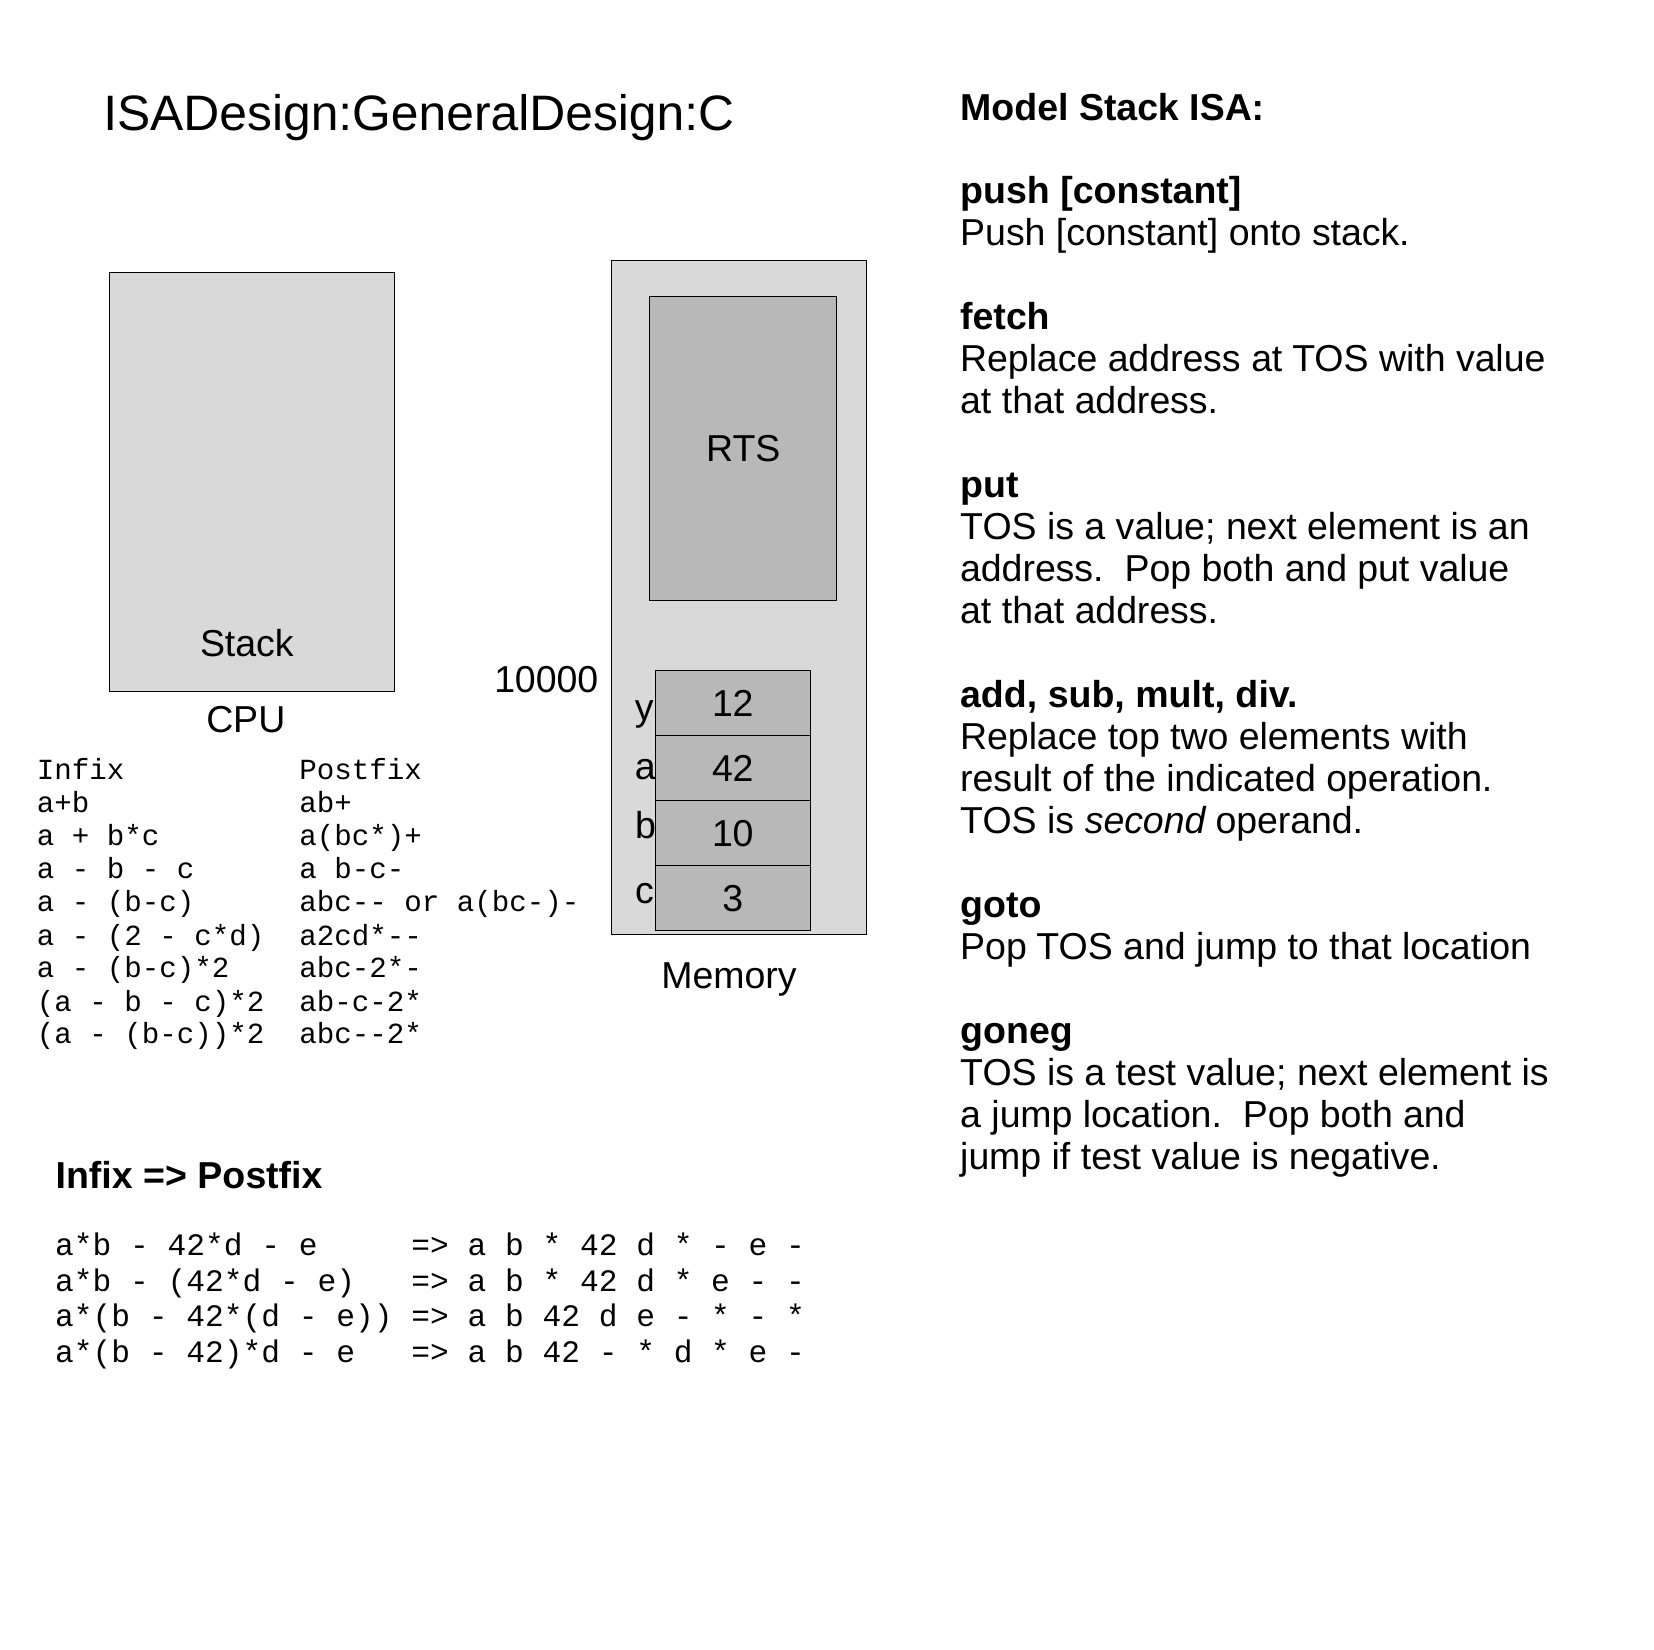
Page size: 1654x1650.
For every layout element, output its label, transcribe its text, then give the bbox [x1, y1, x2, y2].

text_box 10000 [479, 650, 613, 708]
text_box [611, 260, 867, 935]
text_box RTS [649, 296, 837, 601]
text_box Stack [185, 615, 309, 673]
text_box Model Stack ISA: push [constant] Push [constant] onto stack. fetch Replace address at TOS with value at that address. put TOS is a value; next element is an address. Pop both and put value at that address. add, sub, mult, div. Replace top two elements with result of the indicated operation. TOS is second operand. goto Pop TOS and jump to that location goneg TOS is a test value; next element is a jump location. Pop both and jump if test value is negative. [945, 78, 1571, 1288]
text_box b [621, 796, 671, 854]
text_box 42 [655, 735, 811, 800]
text_box a*b - 42*d - e => a b * 42 d * - e - a*b - (42*d - e) => a b * 42 d * e - - a*(b - 42*(d - e)) => a b 42 d e - * - * a*(b - 42)*d - e => a b 42 - * d * e - [40, 1222, 821, 1373]
text_box c [621, 861, 669, 919]
text_box [621, 854, 655, 861]
text_box [109, 272, 395, 692]
text_box a [620, 737, 671, 795]
text_box 12 [655, 670, 811, 735]
text_box ISADesign:GeneralDesign:C [88, 78, 945, 166]
text_box 10 [655, 800, 811, 865]
text_box 3 [655, 865, 811, 931]
text_box Infix Postfix a+b ab+ a + b*c a(bc*)+ a - b - c a b-c- a - (b-c) abc-- or a(bc-)- a - (2 - c*d) a2cd*-- a - (b-c)*2 abc-2*- (a - b - c)*2 ab-c-2* (a - (b-c))*2 abc--2* [22, 748, 621, 1058]
text_box CPU [191, 691, 301, 748]
text_box Infix => Postfix [40, 1146, 338, 1205]
text_box y [620, 678, 668, 736]
text_box Memory [646, 946, 812, 1004]
